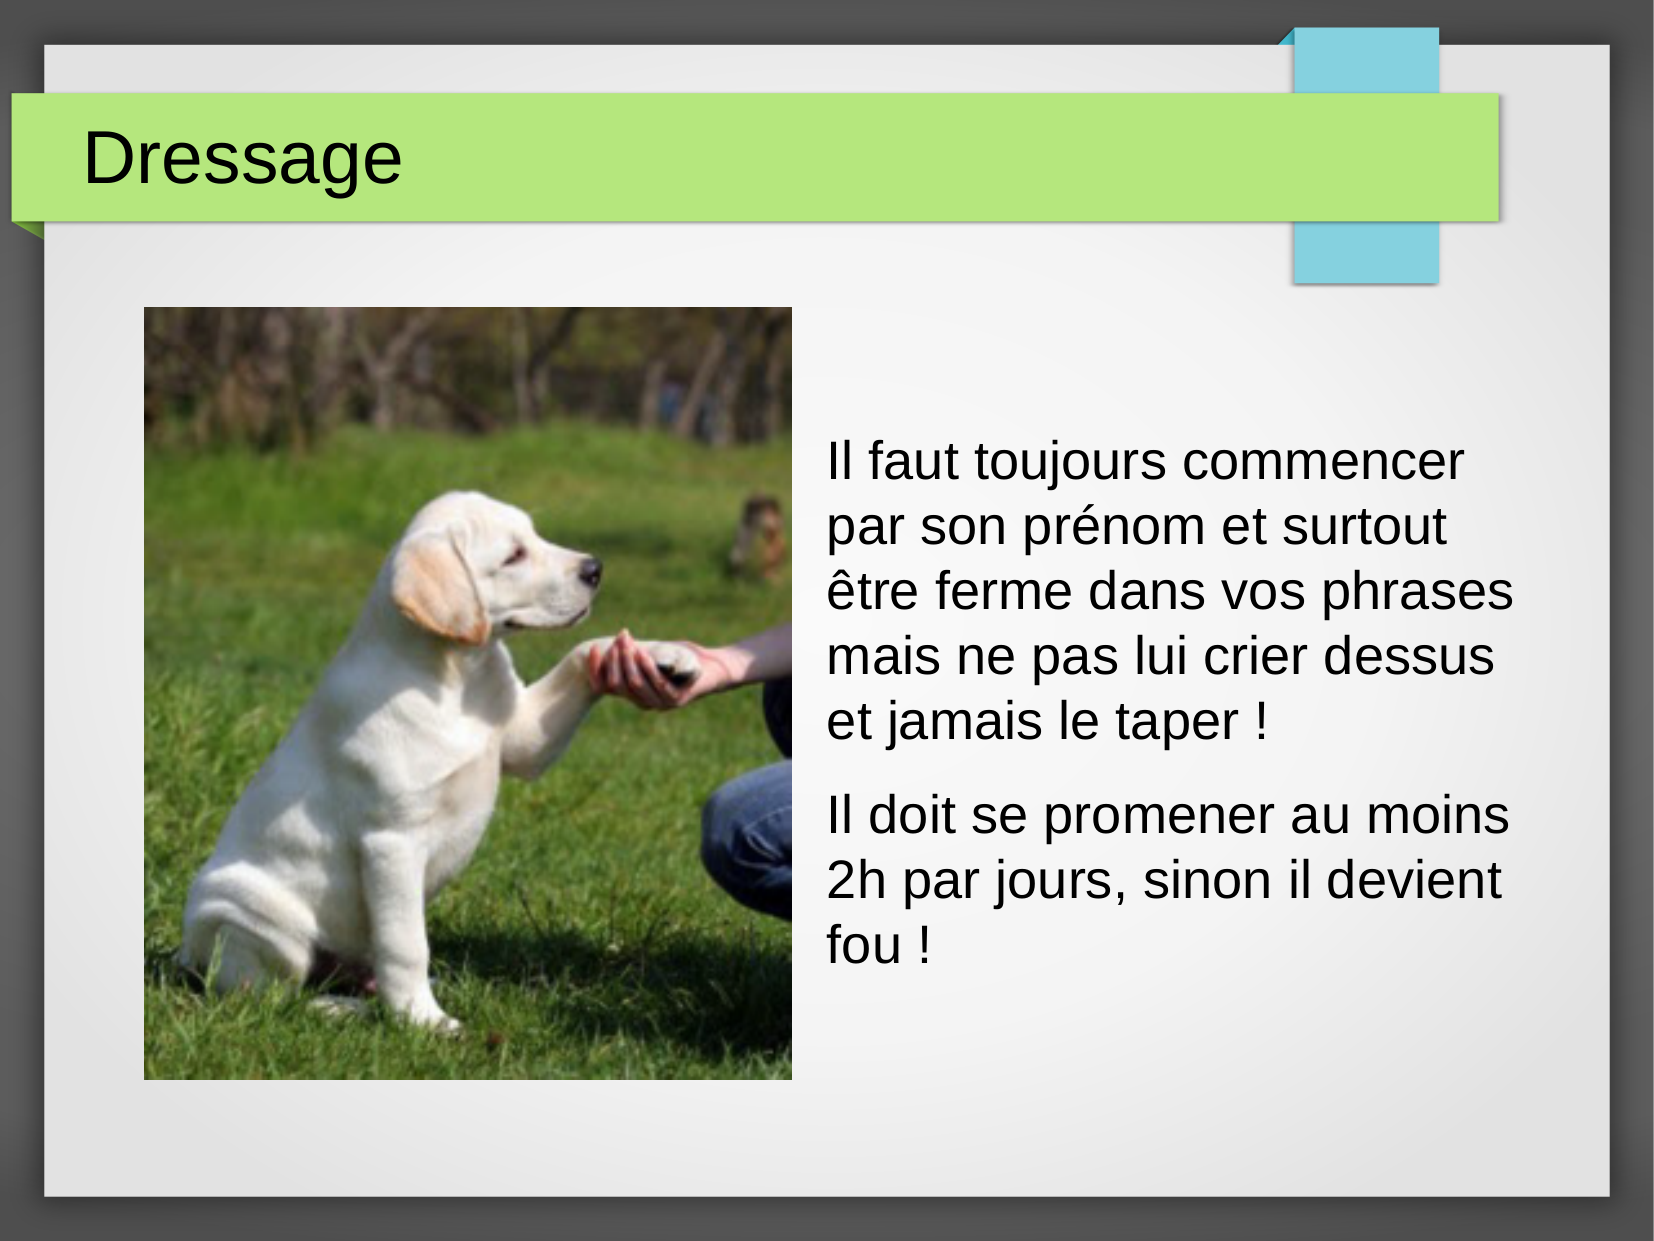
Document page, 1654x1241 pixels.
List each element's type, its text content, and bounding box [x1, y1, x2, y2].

title Dressage [82, 108, 1264, 199]
picture [0, 0, 1654, 1241]
list Il faut toujours commencer par son prénom et surtout être ferme dans vos phrases mais ne pas lui crier dessus et jamais le taper ! Il doit se promener au moins 2h par jours, sinon il devient fou ! [826, 425, 1553, 1145]
